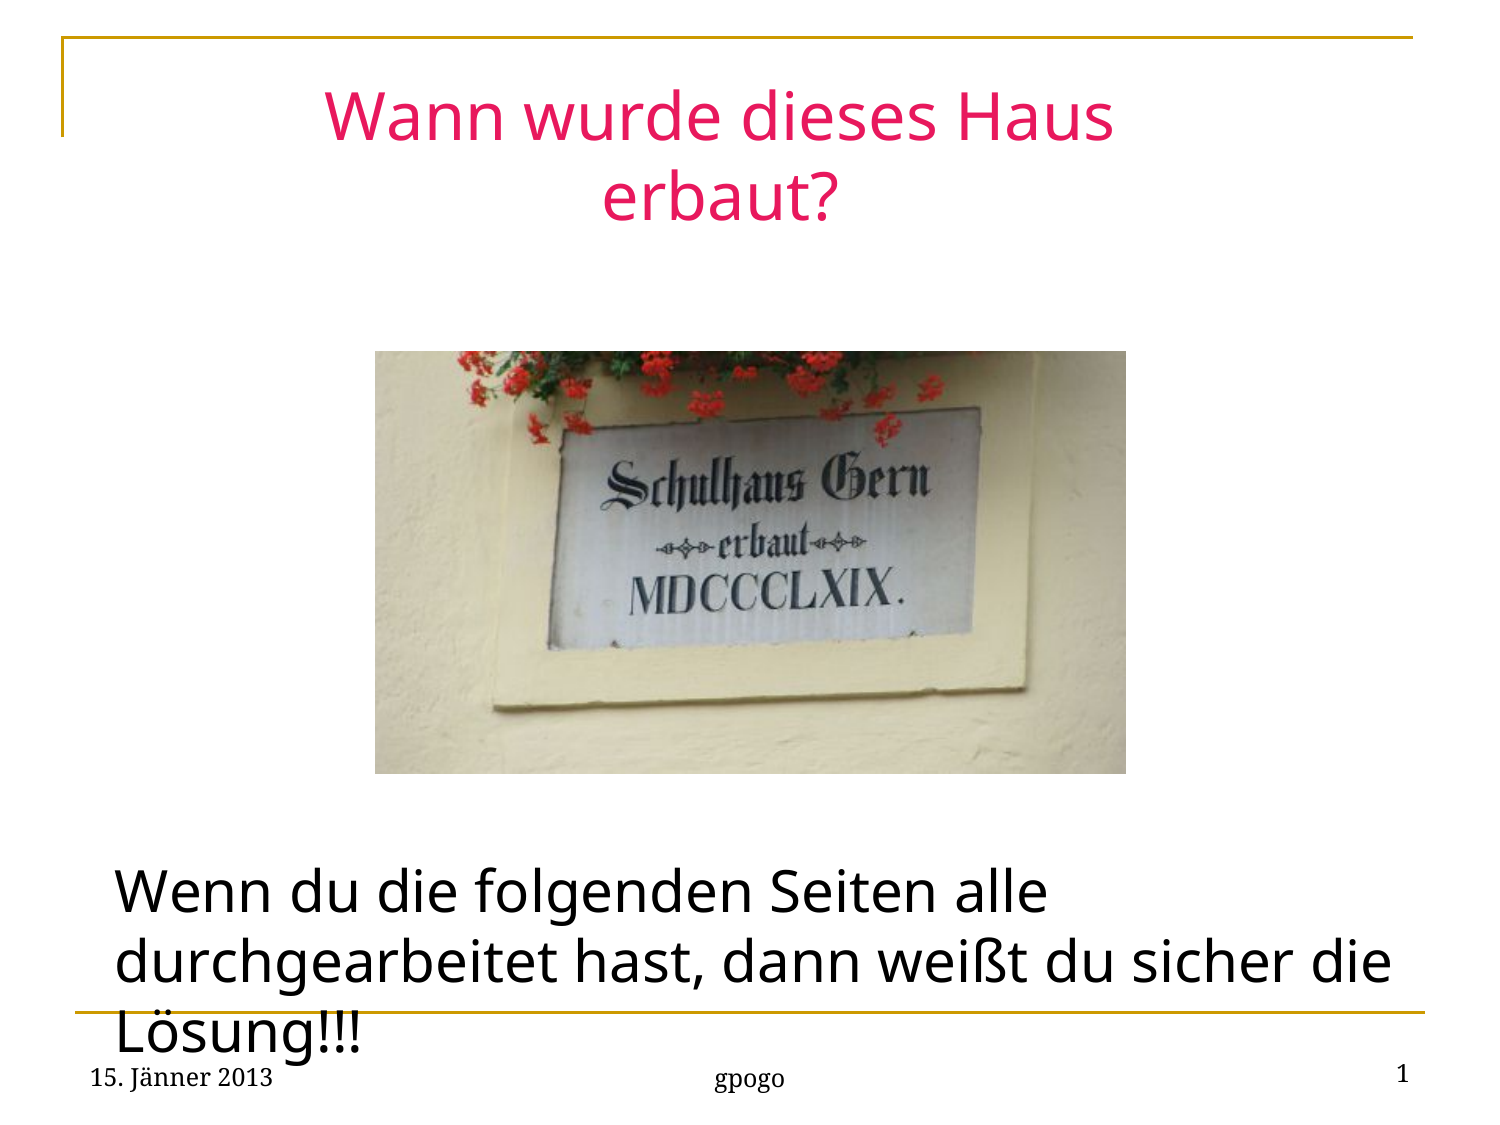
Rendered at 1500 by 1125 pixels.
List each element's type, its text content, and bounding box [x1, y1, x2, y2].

text_box <Nummer> [1074, 1024, 1426, 1100]
text_box Wenn du die folgenden Seiten alle durchgearbeitet hast, dann weißt du sicher die Lösung!!! [100, 846, 1459, 1072]
text_box Wann wurde dieses Haus erbaut? [301, 66, 1140, 242]
text_box 15. Jänner 2013 [74, 1024, 426, 1100]
text_box gpogo [512, 1025, 988, 1101]
picture [375, 351, 1126, 774]
